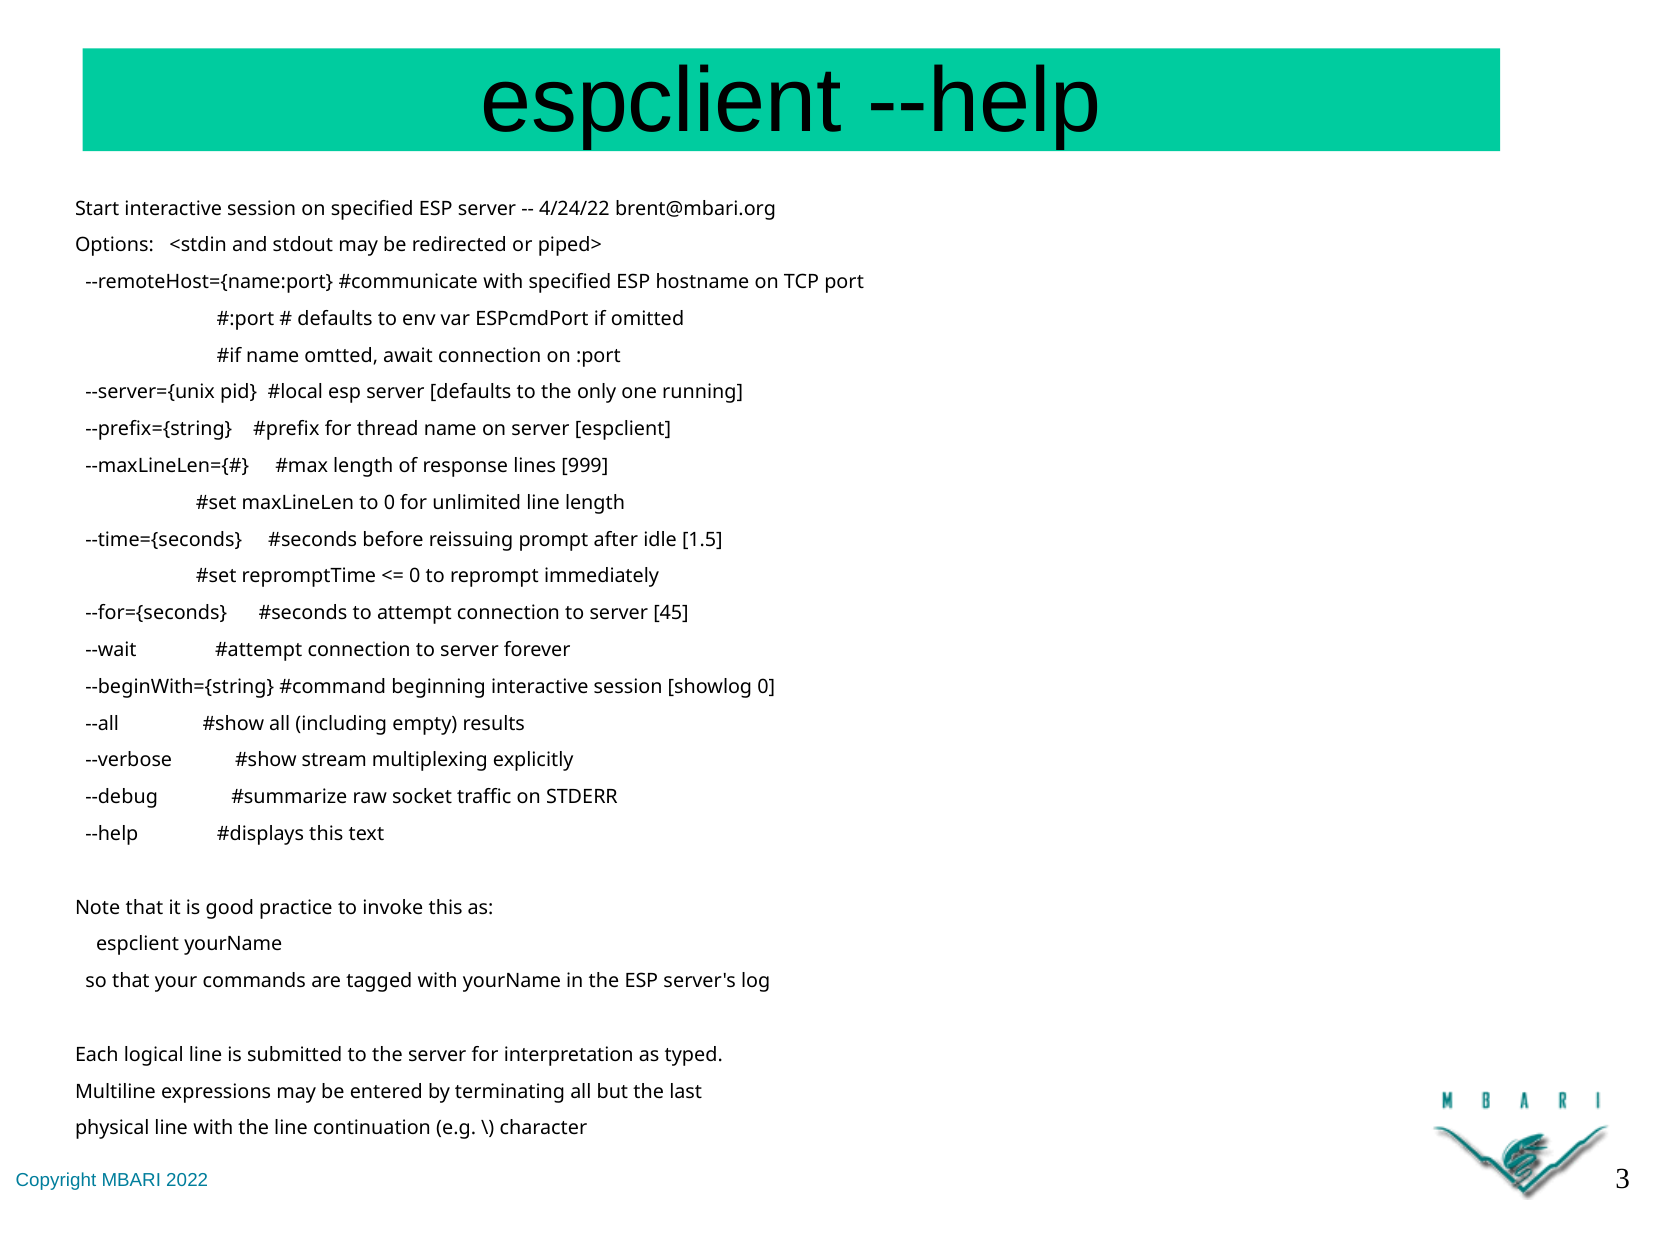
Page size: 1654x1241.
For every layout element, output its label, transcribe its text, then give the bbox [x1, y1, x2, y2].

title espclient --help [82, 48, 1501, 152]
list Start interactive session on specified ESP server -- 4/24/22 brent@mbari.org Options: <stdin and stdout may be redirected or piped> --remoteHost={name:port} #communicate with specified ESP hostname on TCP port #:port # defaults to env var ESPcmdPort if omitted #if name omtted, await connection on :port --server={unix pid} #local esp server [defaults to the only one running] --prefix={string} #prefix for thread name on server [espclient] --maxLineLen={#} #max length of response lines [999] #set maxLineLen to 0 for unlimited line length --time={seconds} #seconds before reissuing prompt after idle [1.5] #set repromptTime <= 0 to reprompt immediately --for={seconds} #seconds to attempt connection to server [45] --wait #attempt connection to server forever --beginWith={string} #command beginning interactive session [showlog 0] --all #show all (including empty) results --verbose #show stream multiplexing explicitly --debug #summarize raw socket traffic on STDERR --help #displays this text Note that it is good practice to invoke this as: espclient yourName so that your commands are tagged with yourName in the ESP server's log Each logical line is submitted to the server for interpretation as typed. Multiline expressions may be entered by terminating all but the last physical line with the line continuation (e.g. \) character [75, 194, 1651, 1163]
picture [1426, 1163, 1613, 1200]
